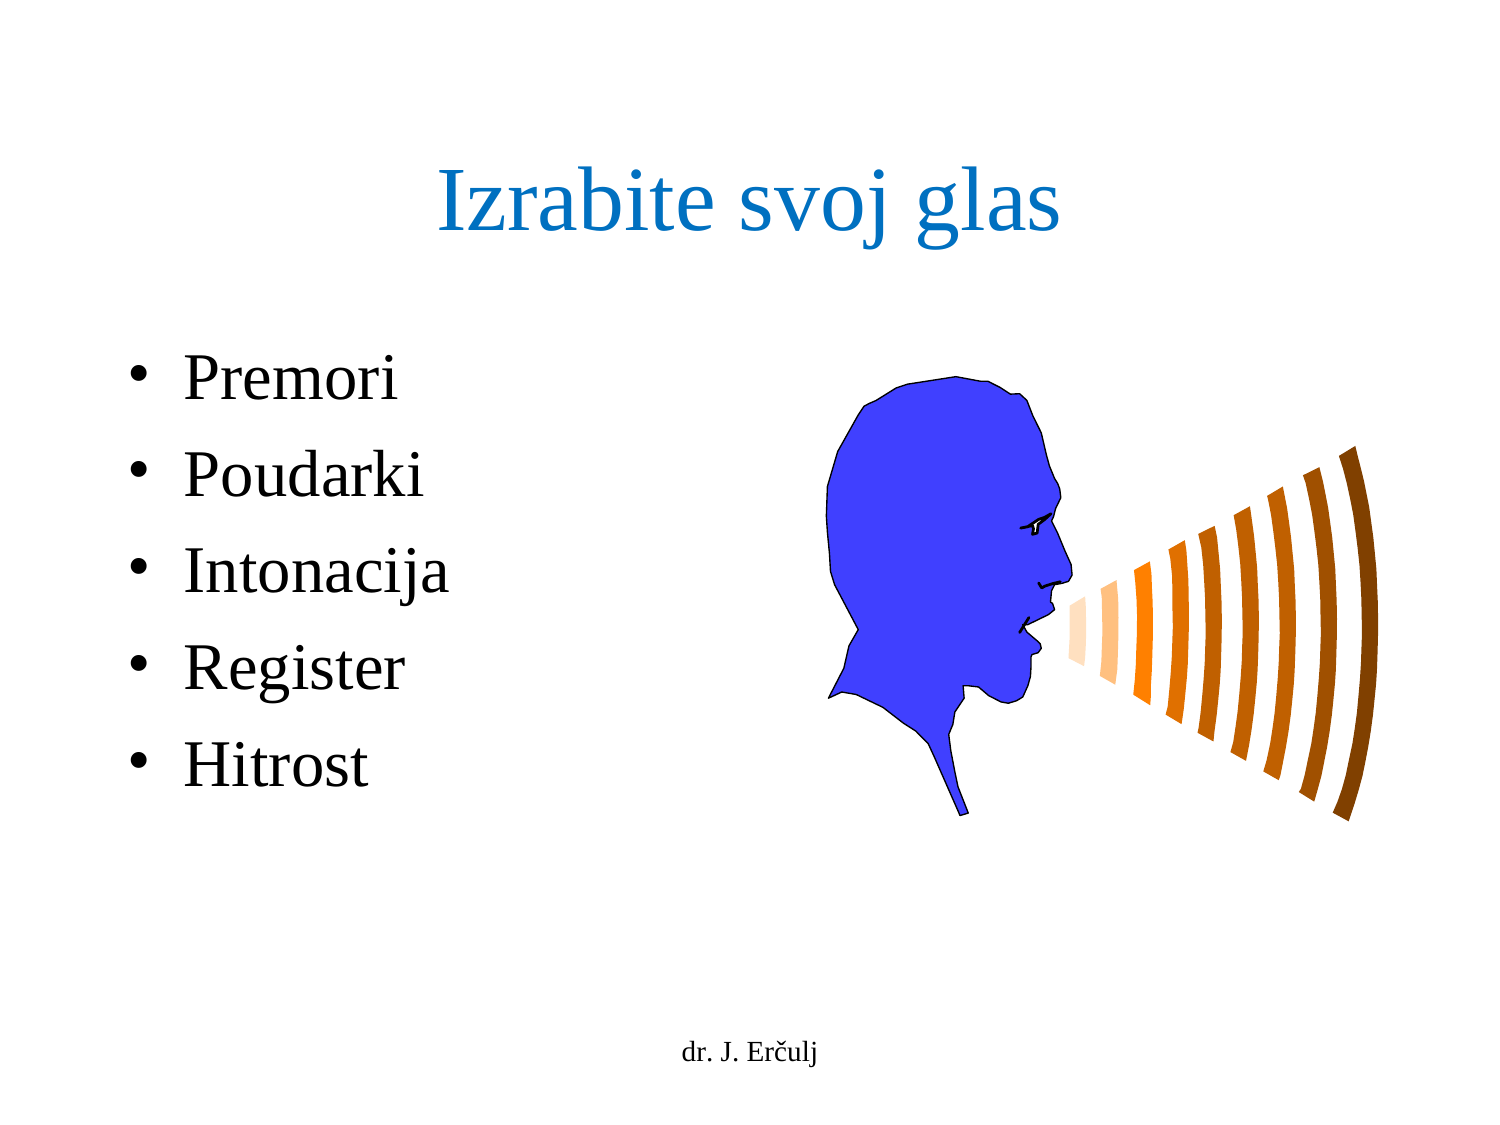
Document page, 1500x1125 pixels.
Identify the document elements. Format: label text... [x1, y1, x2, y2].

picture [825, 375, 1379, 822]
title Izrabite svoj glas [112, 99, 1388, 288]
list Premori Poudarki Intonacija Register Hitrost [112, 324, 1388, 1001]
text_box dr. J. Erčulj [512, 1025, 988, 1101]
